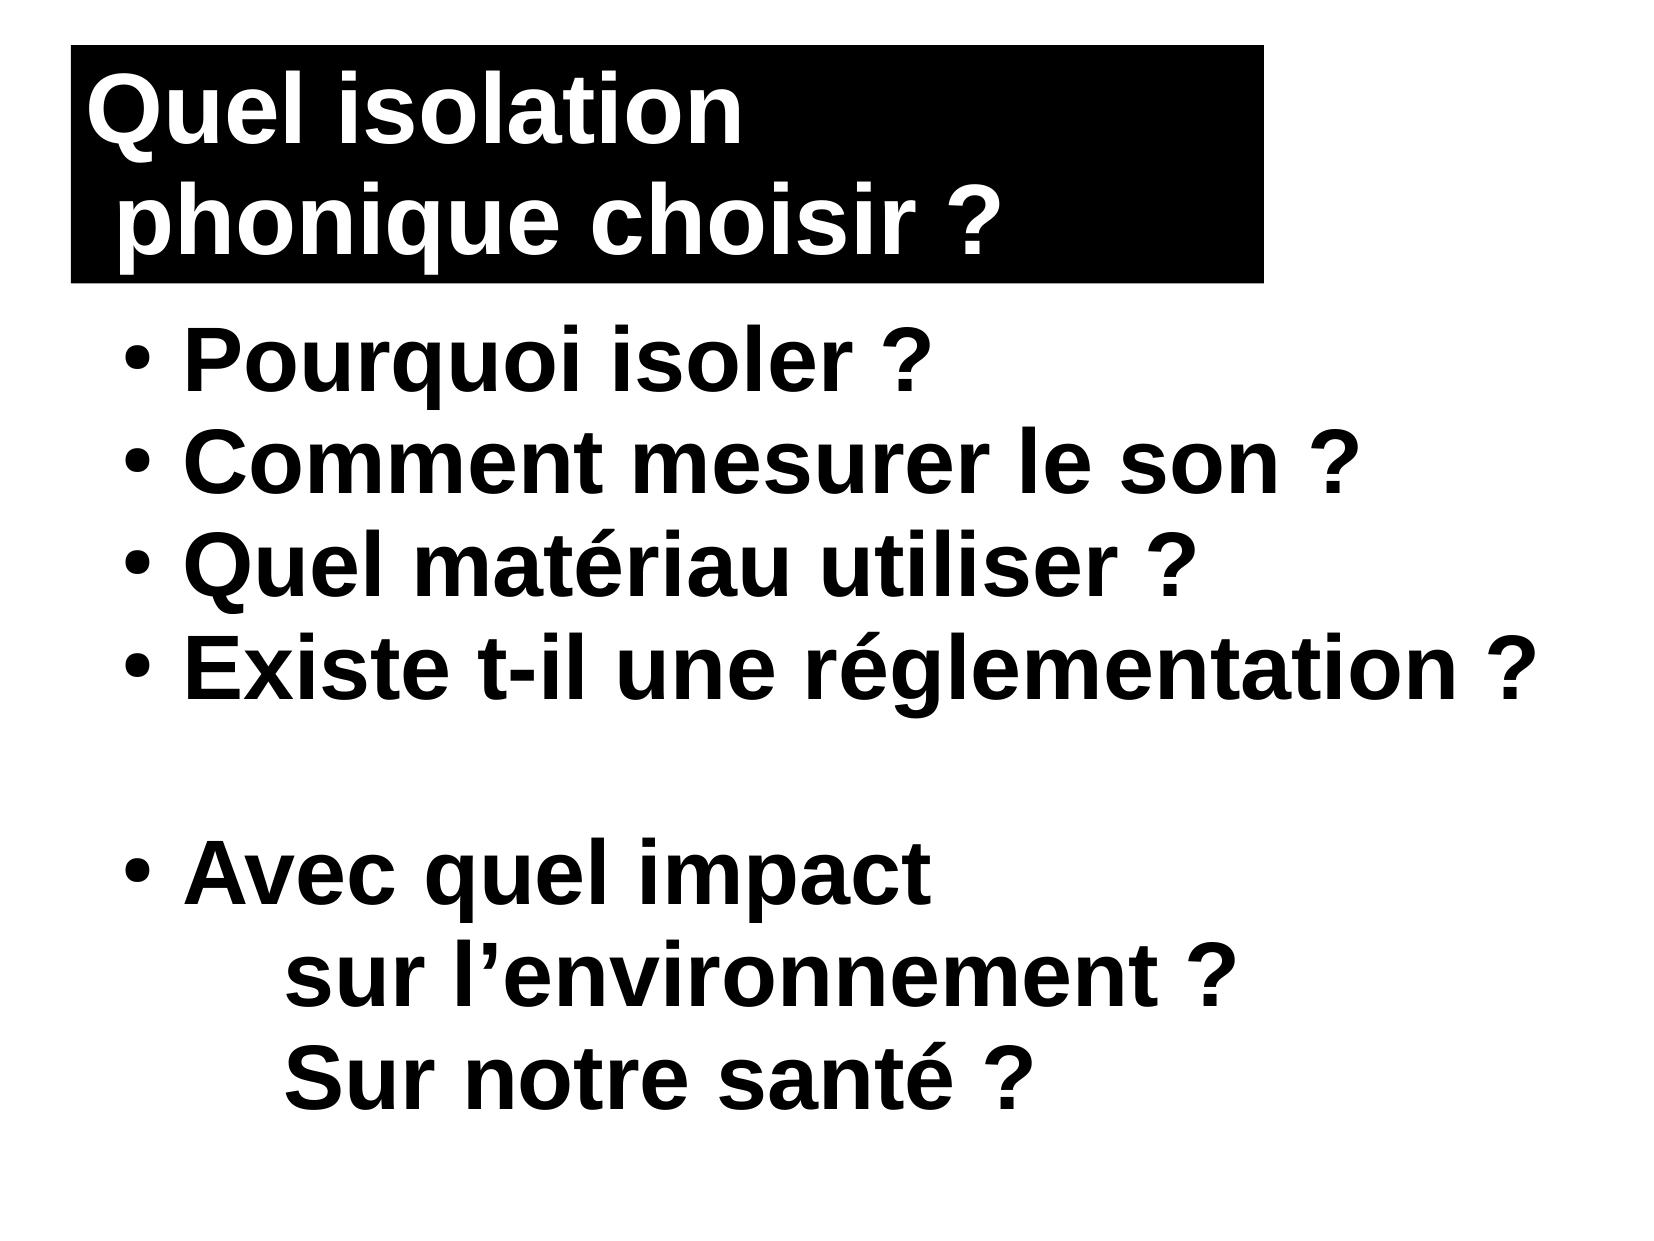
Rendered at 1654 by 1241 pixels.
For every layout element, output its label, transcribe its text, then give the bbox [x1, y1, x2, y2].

text_box Quel isolation phonique choisir ? [70, 45, 1264, 284]
text_box Pourquoi isoler ? Comment mesurer le son ? Quel matériau utiliser ? Existe t-il une réglementation ? Avec quel impact sur l’environnement ? Sur notre santé ? [106, 301, 1583, 1137]
